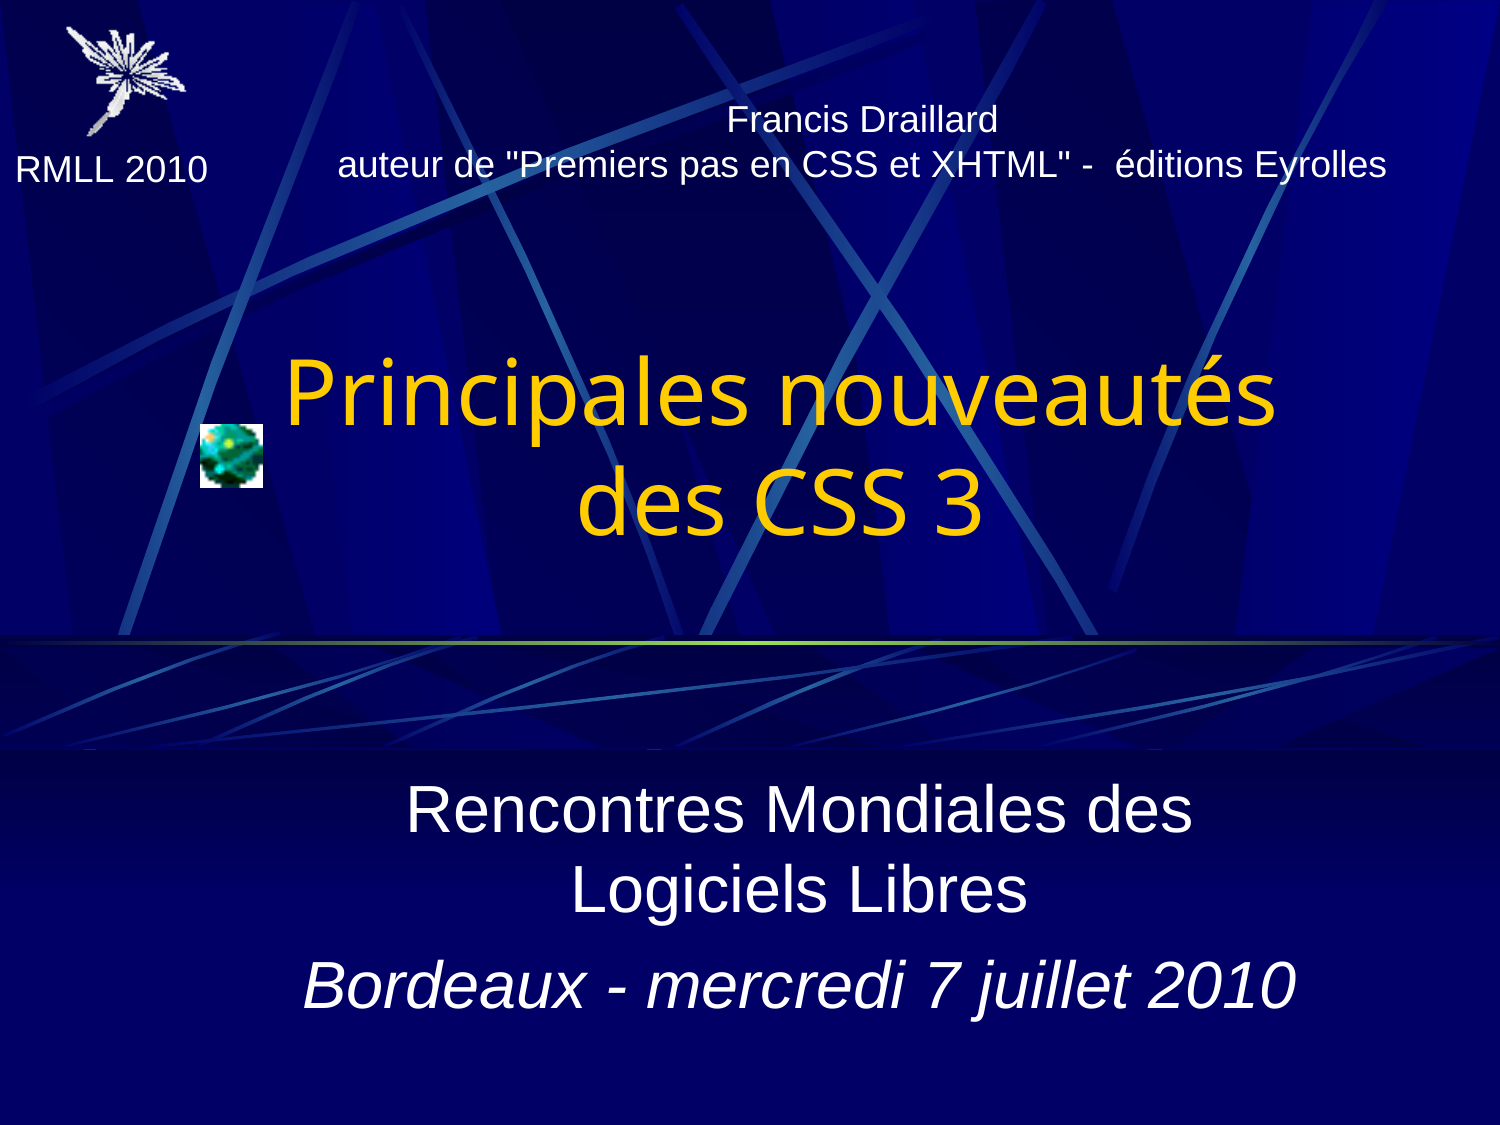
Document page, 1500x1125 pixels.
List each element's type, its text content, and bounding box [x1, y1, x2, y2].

picture [62, 24, 188, 138]
title Principales nouveautés des CSS 3 [150, 287, 1413, 601]
subtitle Rencontres Mondiales des Logiciels Libres Bordeaux - mercredi 7 juillet 2010 [275, 750, 1326, 1038]
text_box Francis Draillard auteur de "Premiers pas en CSS et XHTML" - éditions Eyrolles [287, 87, 1438, 193]
